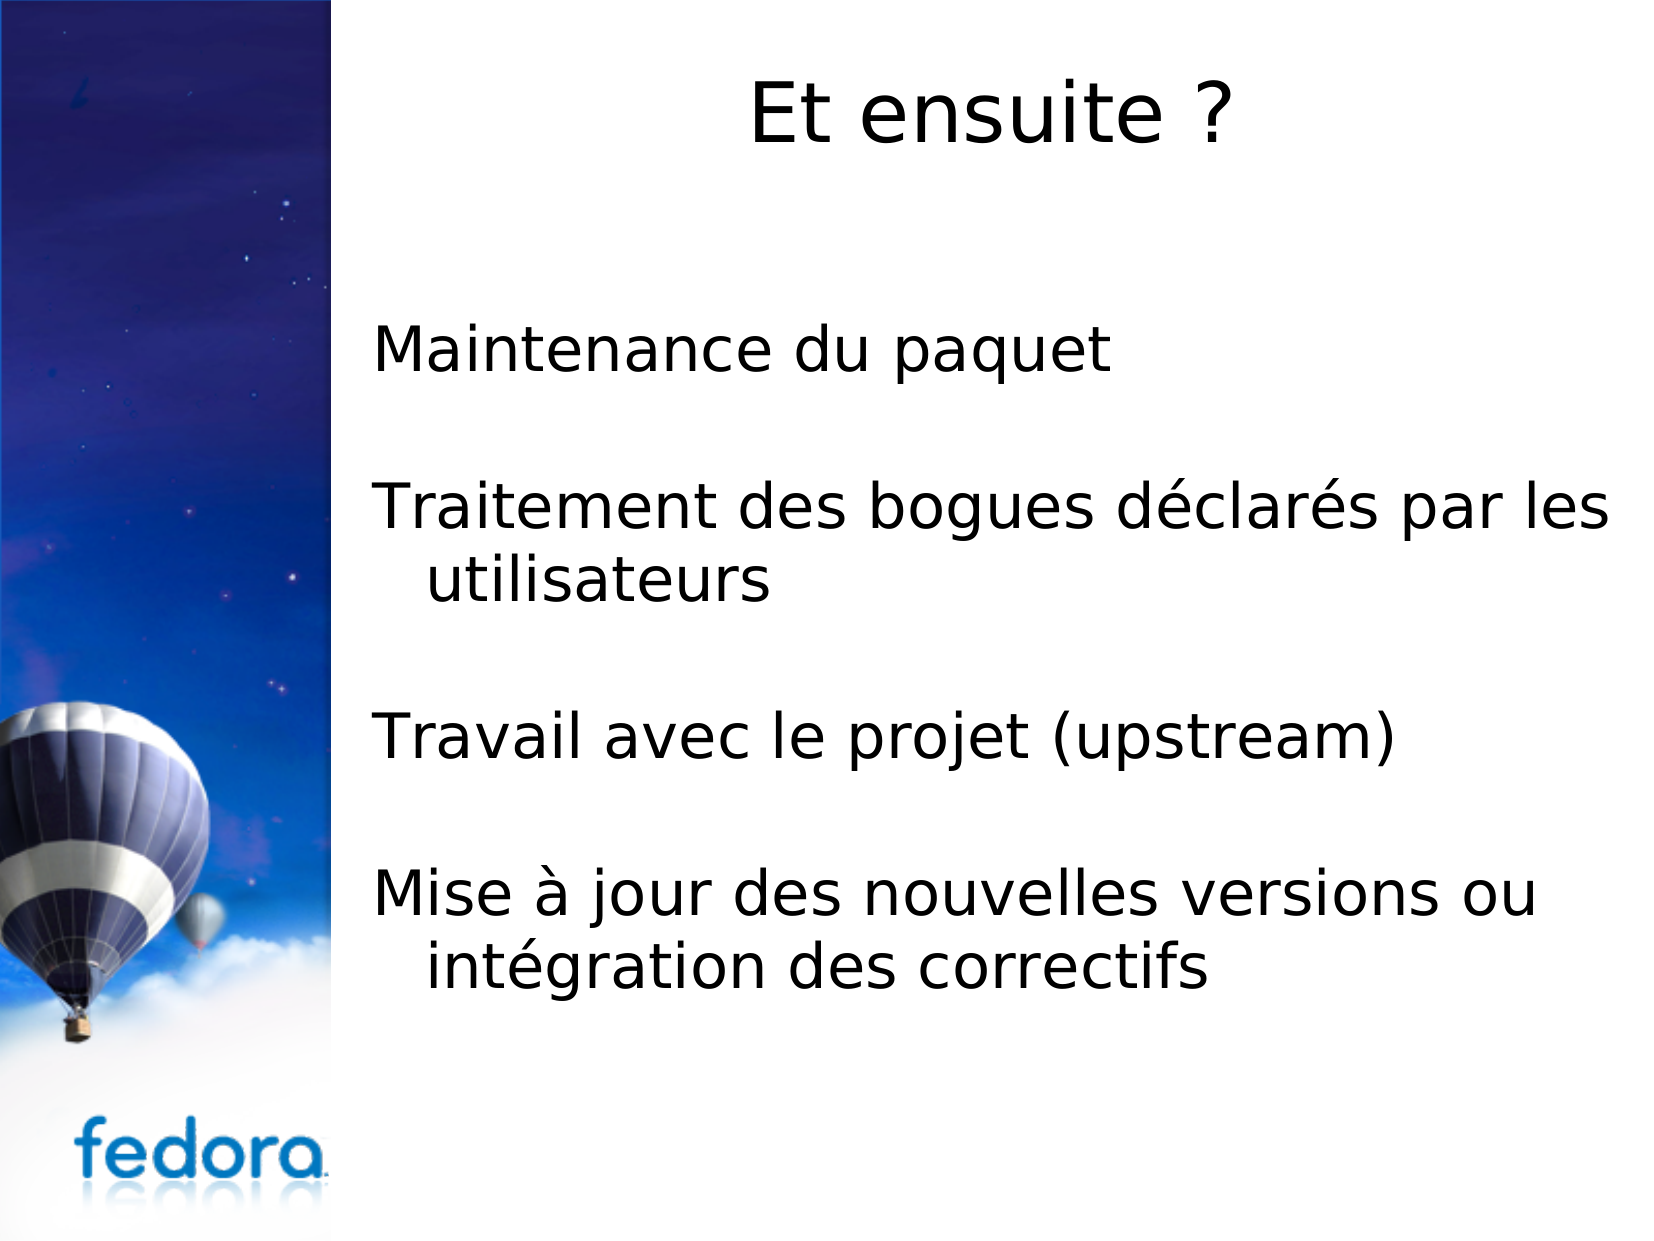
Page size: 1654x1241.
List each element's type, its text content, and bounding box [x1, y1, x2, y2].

list Maintenance du paquet Traitement des bogues déclarés par les utilisateurs Travail avec le projet (upstream) Mise à jour des nouvelles versions ou intégration des correctifs [354, 312, 1625, 1028]
picture [0, 0, 331, 1241]
title Et ensuite ? [342, 53, 1642, 174]
